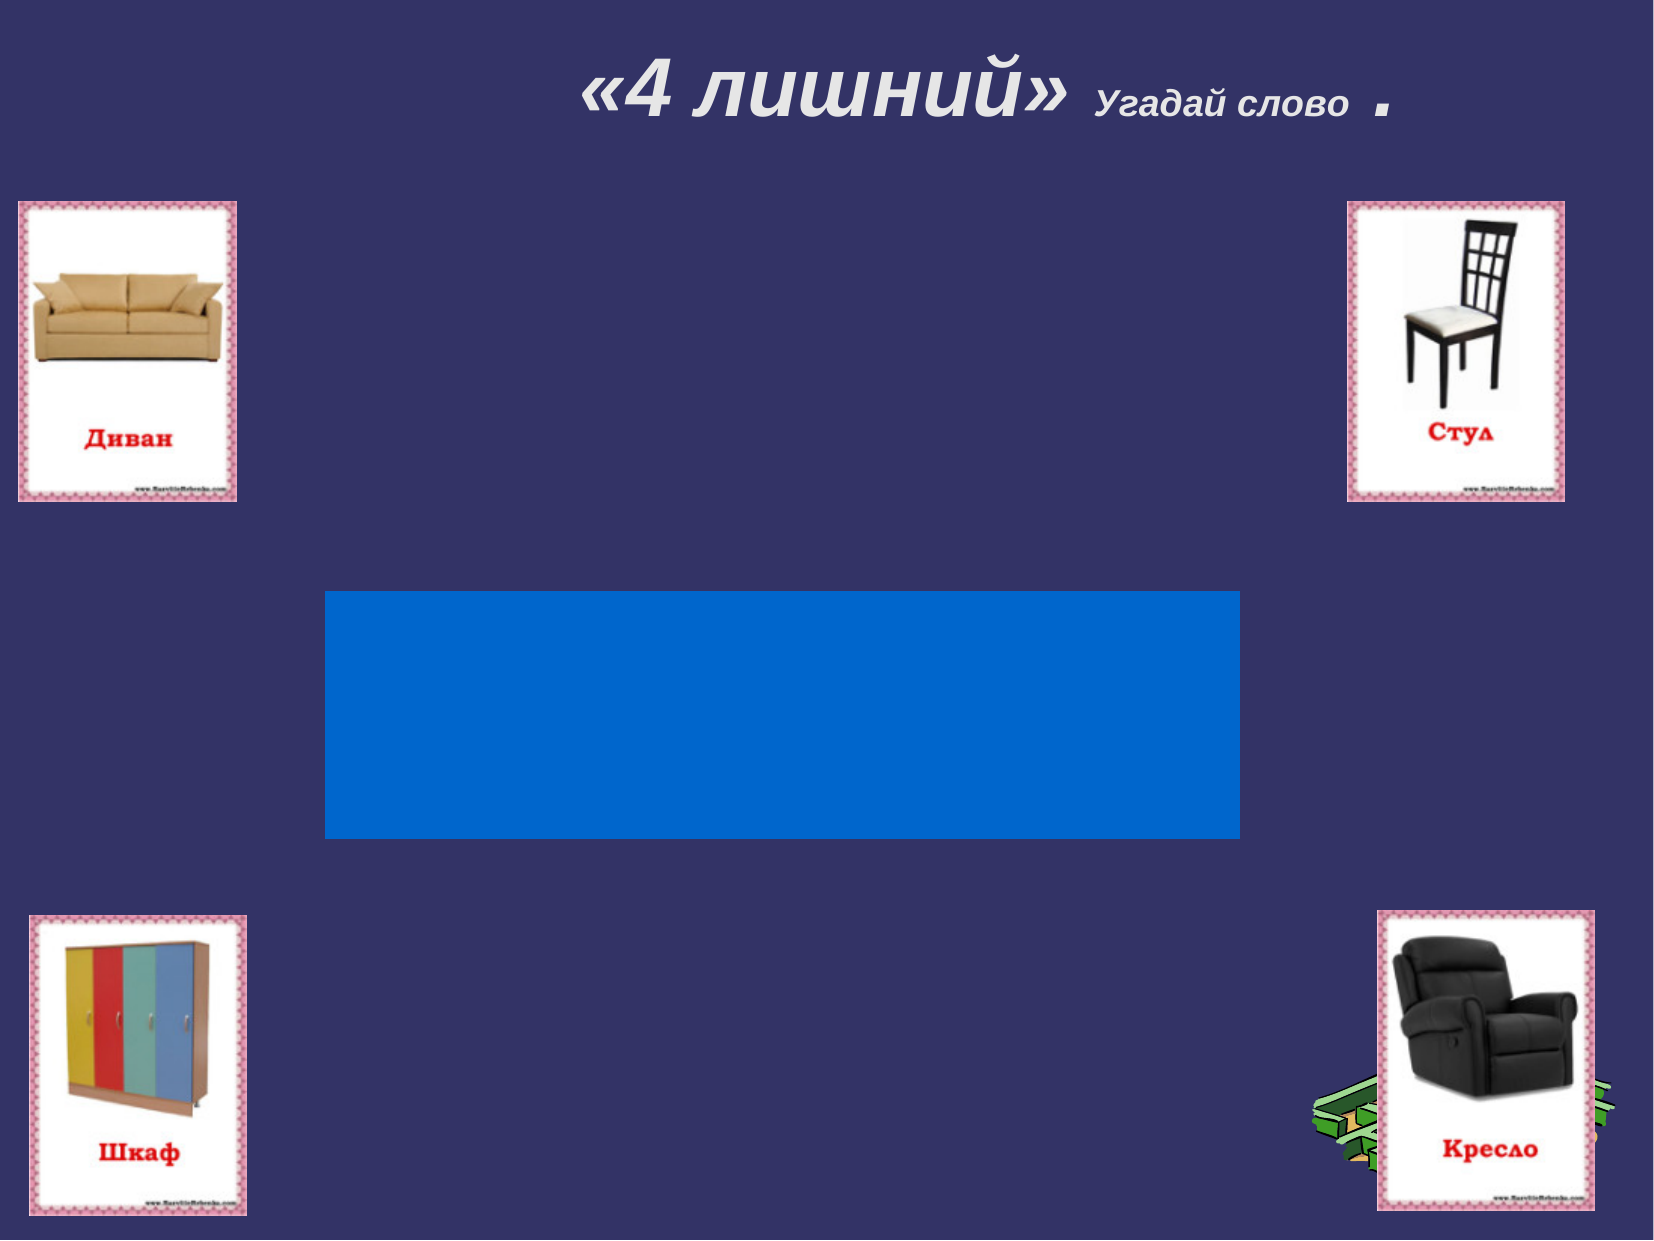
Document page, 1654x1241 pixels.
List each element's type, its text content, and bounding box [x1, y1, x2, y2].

table_header [1003, 591, 1240, 839]
title «4 лишний» Угадай слово . [88, 0, 1654, 178]
picture [18, 201, 237, 502]
table_header [729, 591, 1003, 839]
table_header [325, 591, 527, 839]
table_header [527, 591, 729, 839]
picture [29, 915, 247, 1216]
picture [1347, 201, 1565, 502]
picture [1377, 910, 1595, 1211]
